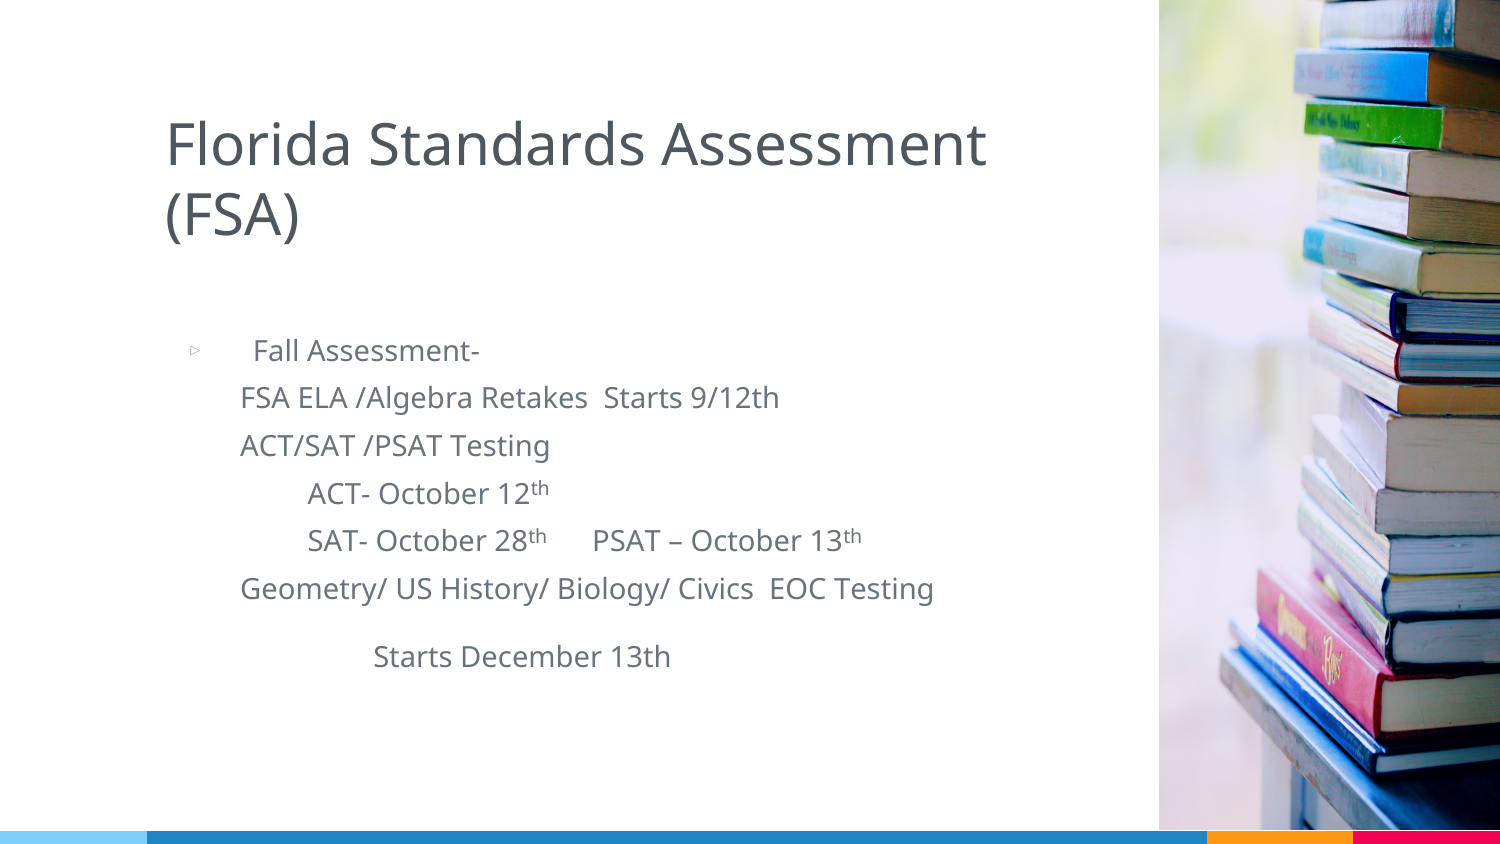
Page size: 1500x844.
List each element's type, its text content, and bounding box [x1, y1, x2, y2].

list Fall Assessment- FSA ELA /Algebra Retakes Starts 9/12th ACT/SAT /PSAT Testing ACT- October 12th SAT- October 28th PSAT – October 13th Geometry/ US History/ Biology/ Civics EOC Testing Starts December 13th [150, 317, 1063, 735]
picture [1159, 0, 1500, 830]
title Florida Standards Assessment (FSA) [150, 72, 1090, 263]
